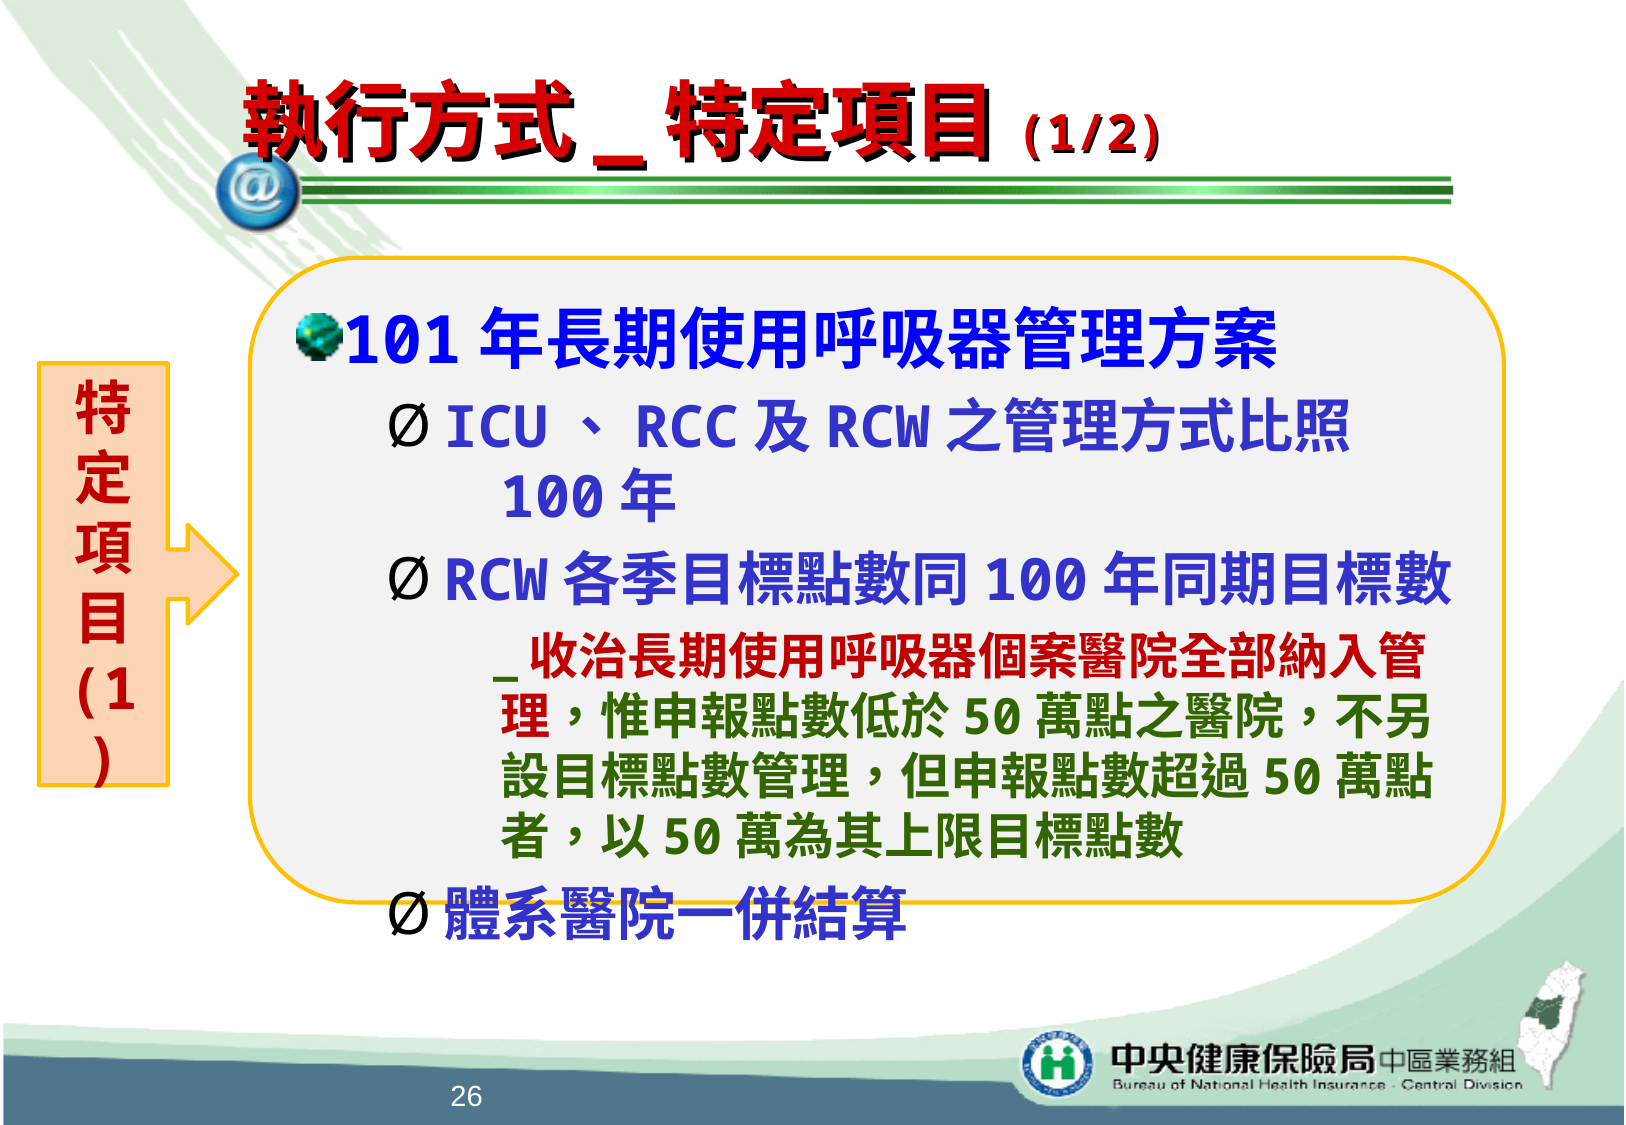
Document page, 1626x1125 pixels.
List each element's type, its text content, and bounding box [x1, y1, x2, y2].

text_box [435, 1065, 815, 1125]
text_box 101年長期使用呼吸器管理方案 ICU、RCC及RCW之管理方式比照100年 RCW各季目標點數同100年同期目標數 _收治長期使用呼吸器個案醫院全部納入管理，惟申報點數低於50萬點之醫院，不另設目標點數管理，但申報點數超過50萬點者，以50萬為其上限目標點數 體系醫院一併結算 [249, 257, 1504, 903]
text_box 特定項目 (1) [39, 363, 238, 786]
title 執行方式_特定項目(1/2) [3, 23, 1403, 211]
